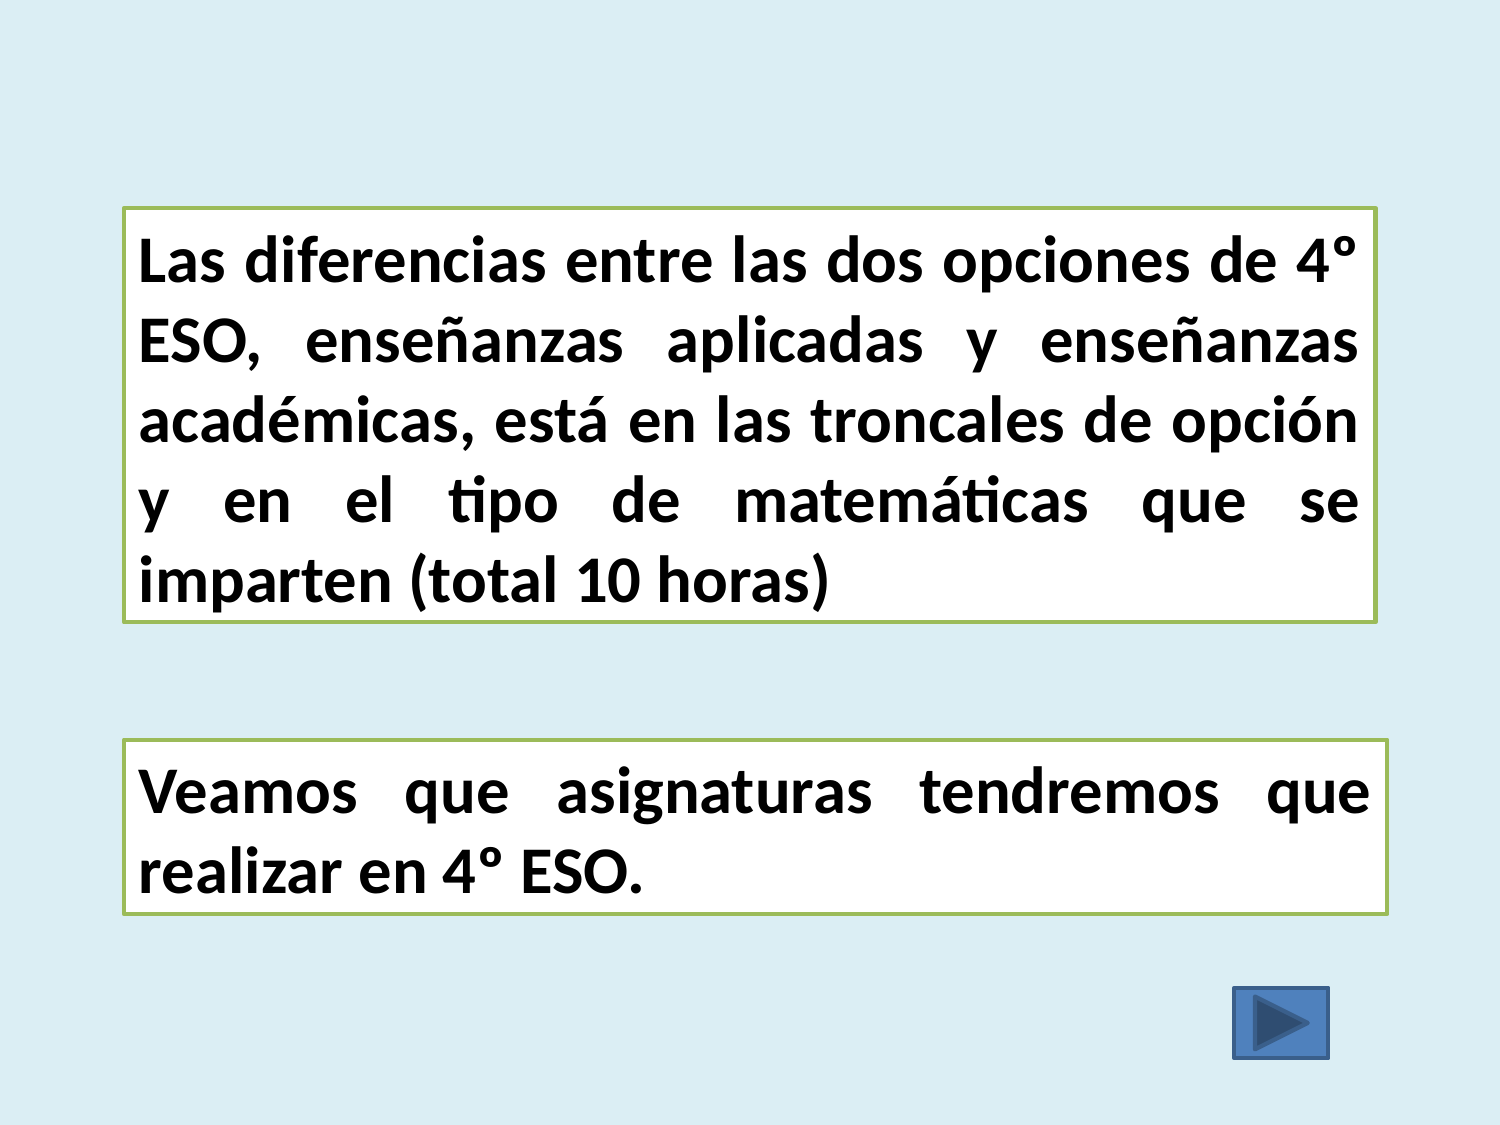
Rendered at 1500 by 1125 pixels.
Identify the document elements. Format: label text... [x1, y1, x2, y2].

text_box Las diferencias entre las dos opciones de 4º ESO, enseñanzas aplicadas y enseñanzas académicas, está en las troncales de opción y en el tipo de matemáticas que se imparten (total 10 horas) [123, 208, 1376, 623]
text_box [1234, 987, 1329, 1059]
text_box Veamos que asignaturas tendremos que realizar en 4º ESO. [123, 739, 1388, 914]
